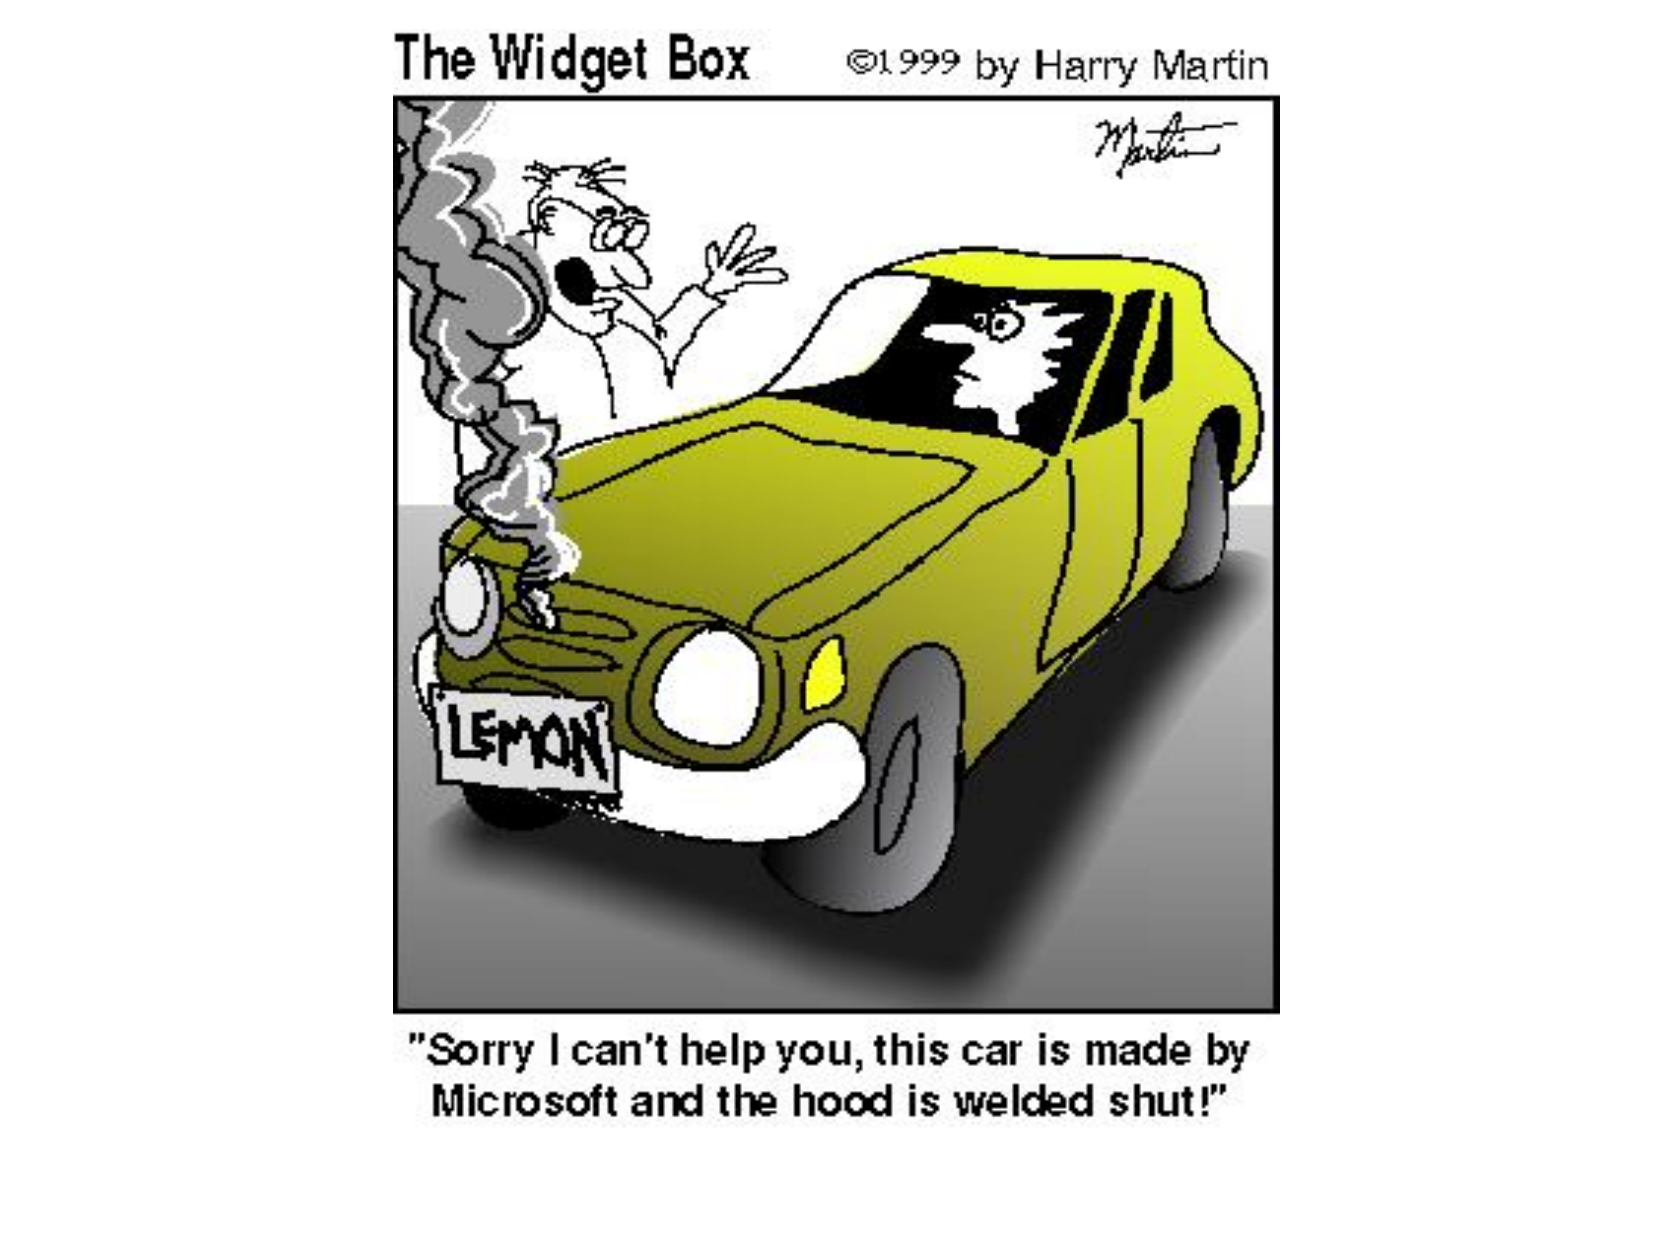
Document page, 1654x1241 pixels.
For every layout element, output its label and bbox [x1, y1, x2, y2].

picture [393, 29, 1280, 1241]
